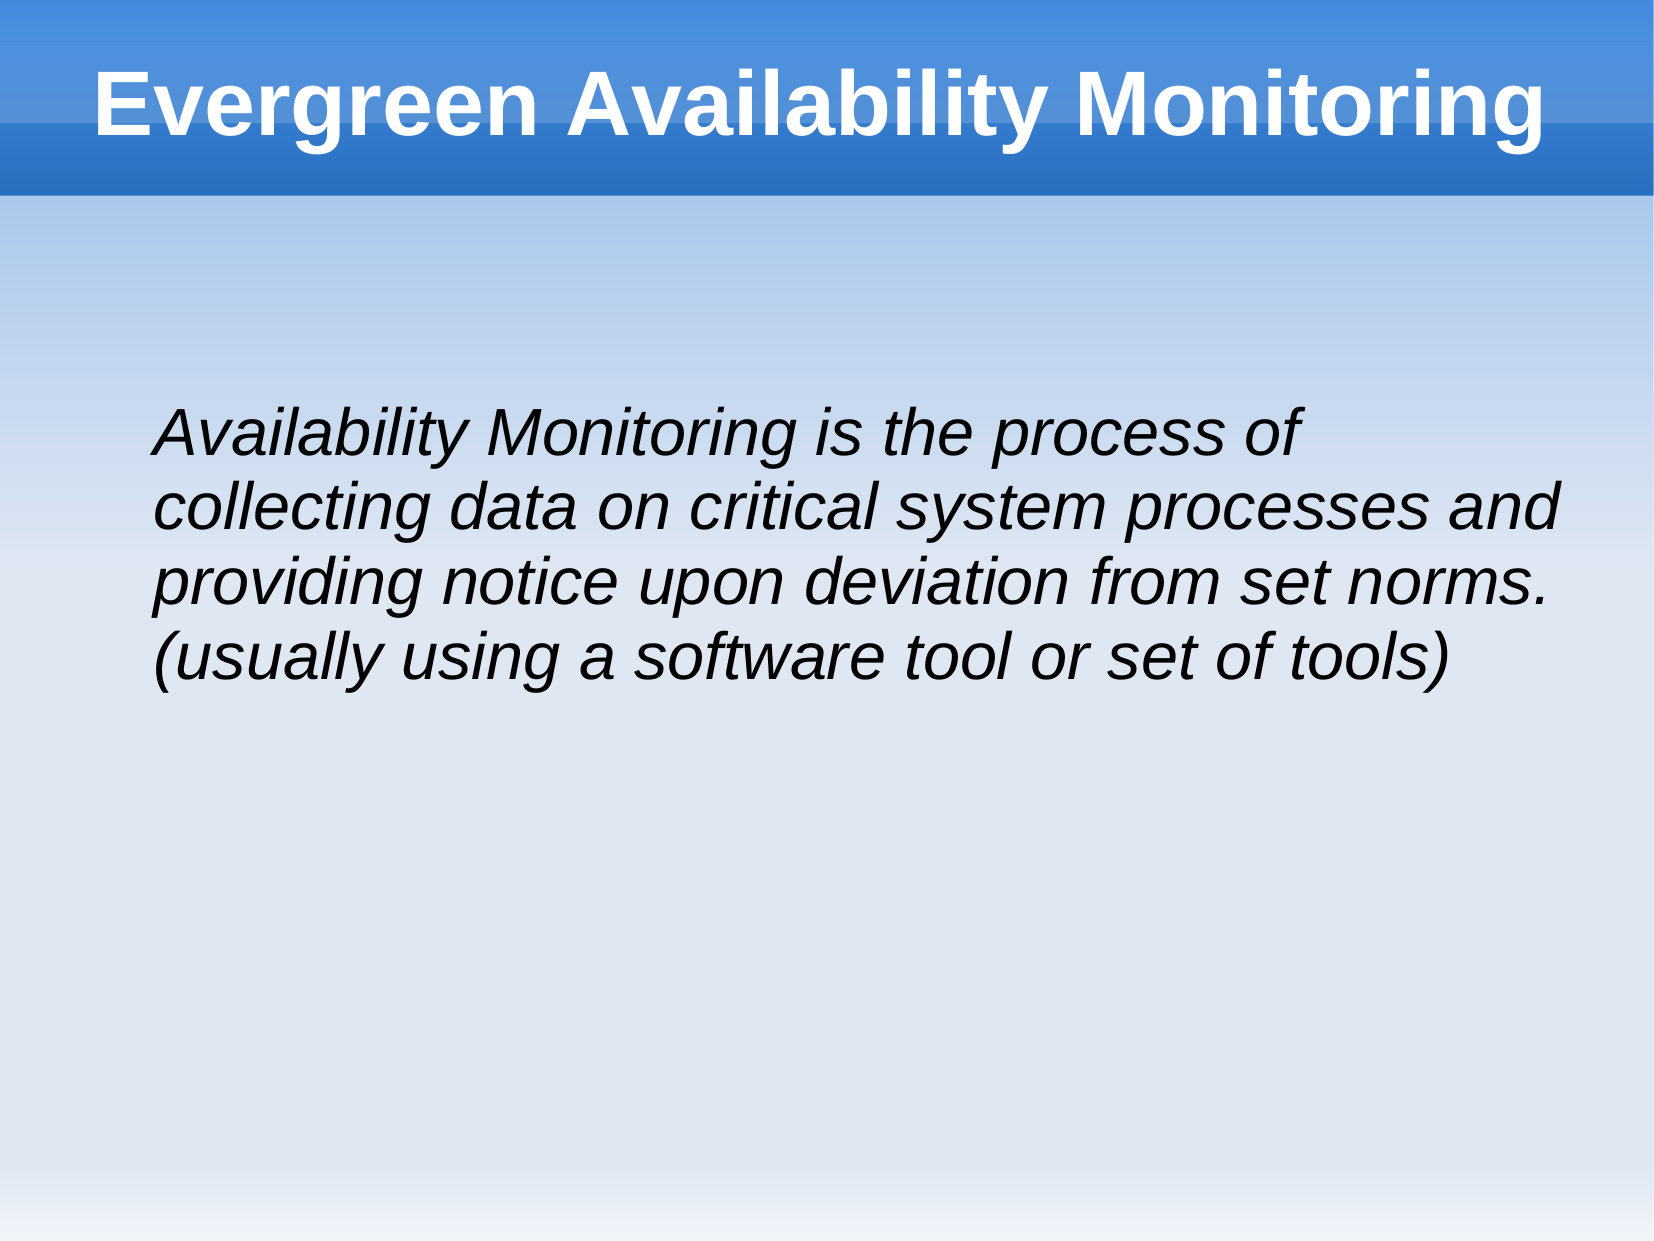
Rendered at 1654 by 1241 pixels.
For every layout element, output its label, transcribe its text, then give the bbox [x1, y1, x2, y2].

list Availability Monitoring is the process of collecting data on critical system processes and providing notice upon deviation from set norms. (usually using a software tool or set of tools) [82, 290, 1571, 1109]
picture [0, 0, 1654, 1241]
title Evergreen Availability Monitoring [76, 0, 1565, 208]
